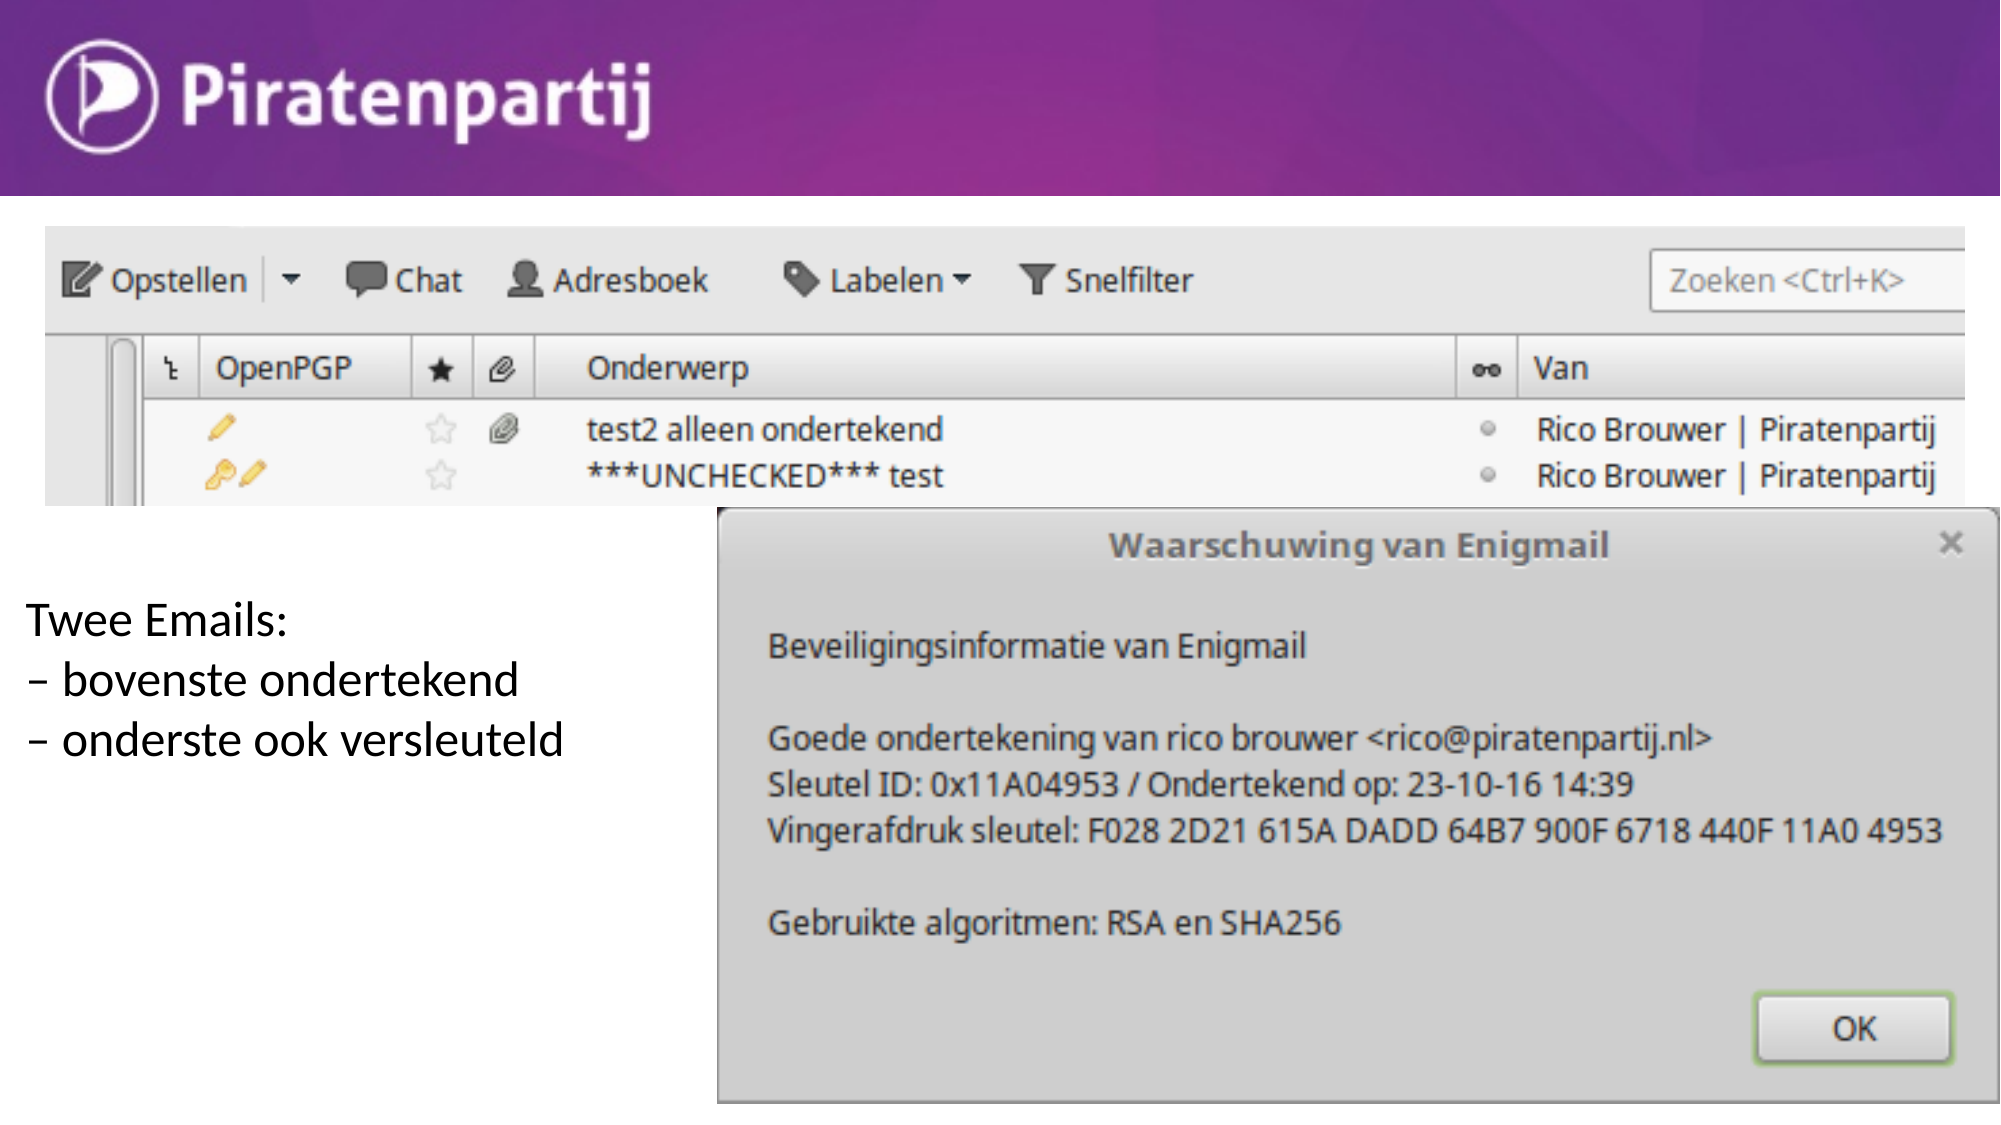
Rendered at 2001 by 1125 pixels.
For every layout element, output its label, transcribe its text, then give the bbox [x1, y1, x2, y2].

text_box Twee Emails: – bovenste ondertekend – onderste ook versleuteld [10, 578, 993, 834]
picture [717, 507, 2000, 1104]
picture [0, 0, 2000, 196]
picture [45, 226, 1965, 506]
